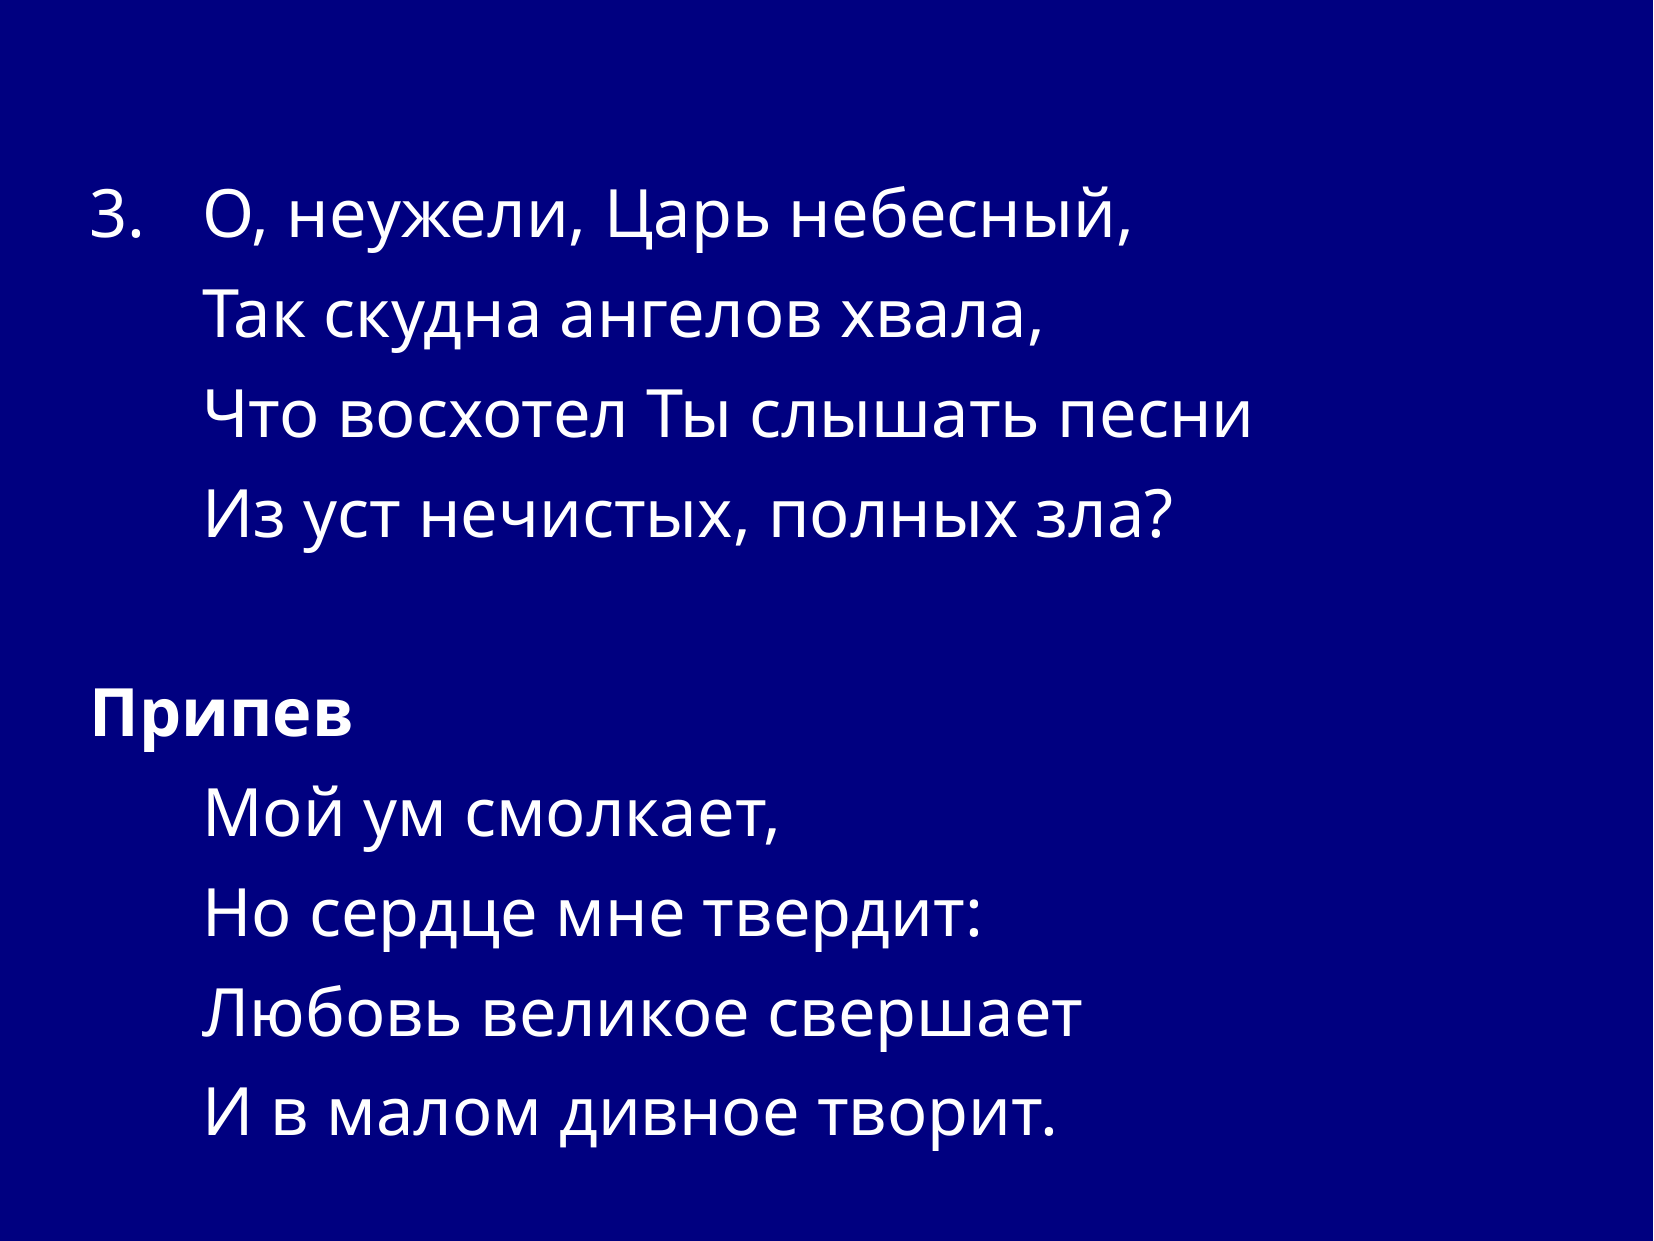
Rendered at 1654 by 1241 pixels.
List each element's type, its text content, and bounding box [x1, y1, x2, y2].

text_box 3. О, неужели, Царь небесный, Так скудна ангелов хвала, Что восхотел Ты слышать песни Из уст нечистых, полных зла? Припев Мой ум смолкает, Но сердце мне твердит: Любовь великое свершает И в малом дивное творит. [75, 150, 1576, 1163]
